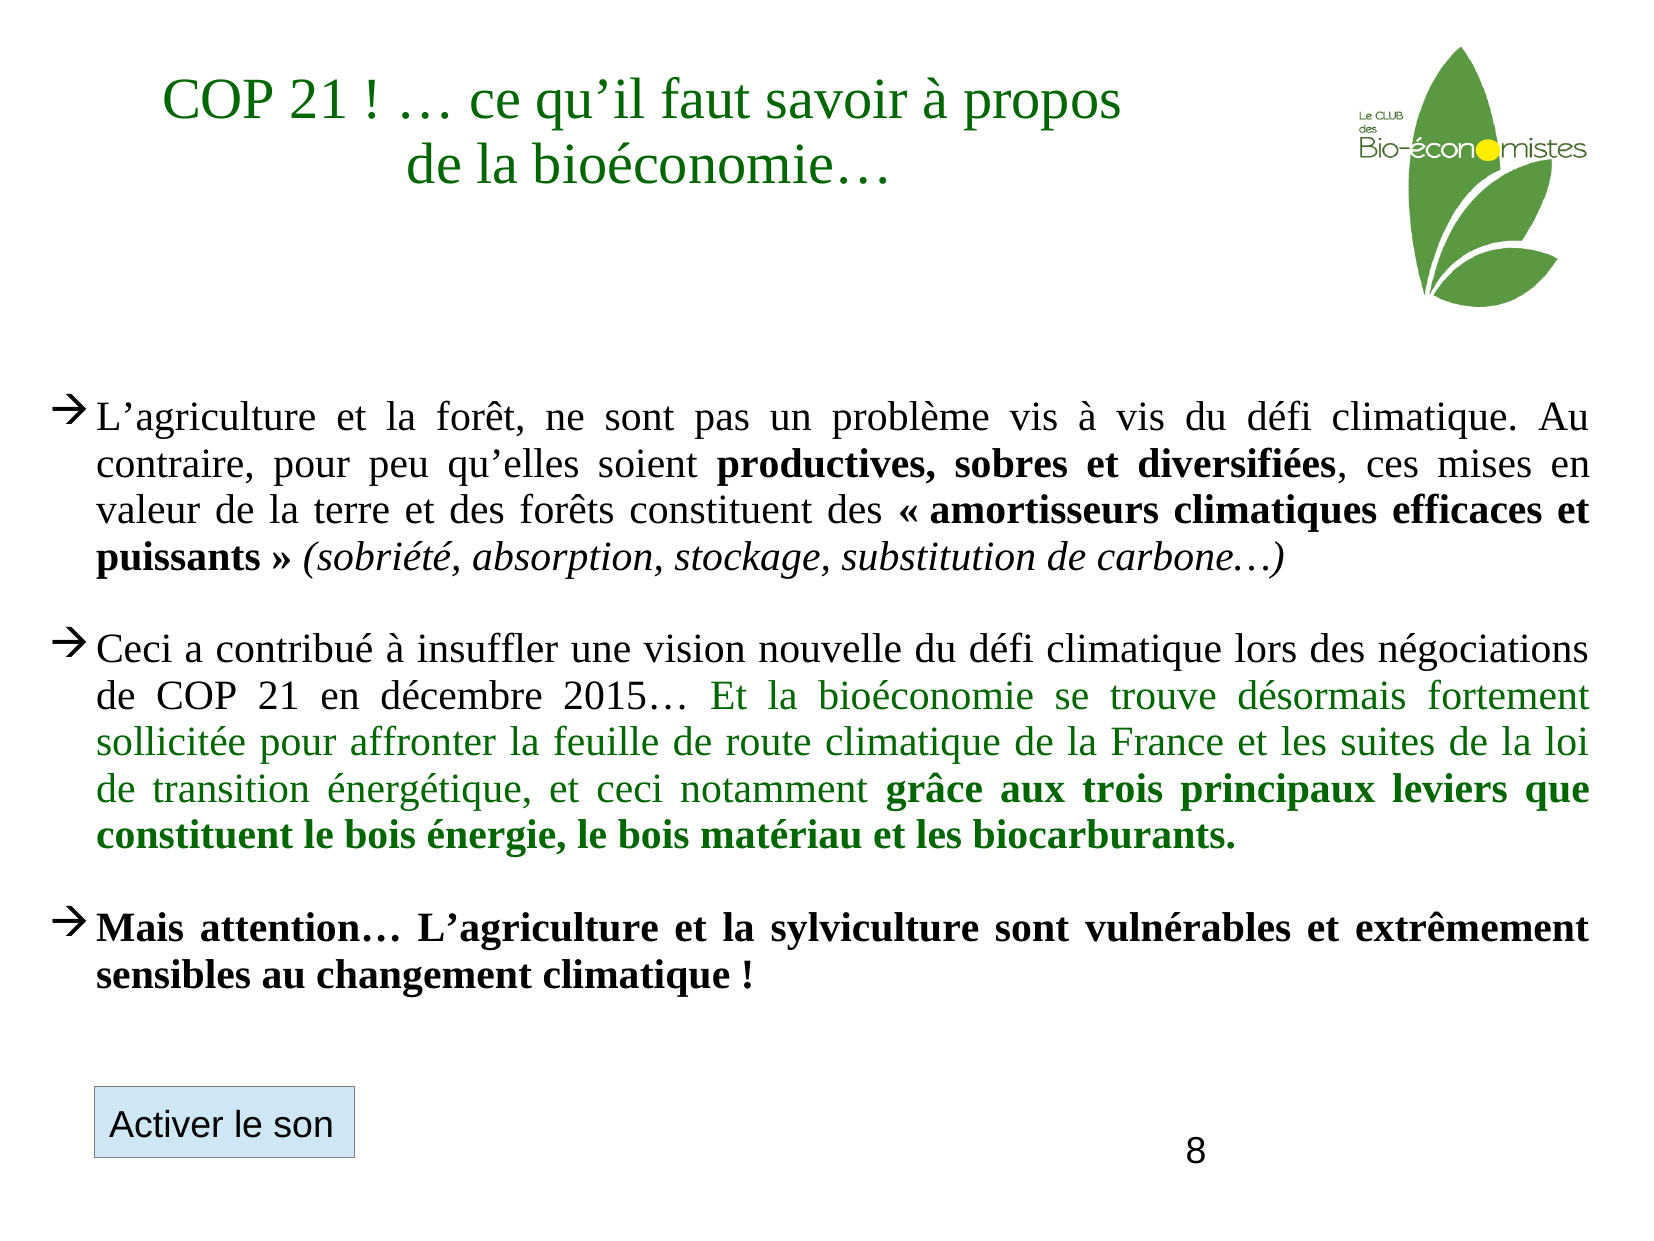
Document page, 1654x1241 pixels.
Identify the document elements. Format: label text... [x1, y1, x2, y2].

text_box Activer le son [94, 1086, 355, 1158]
text_box L’agriculture et la forêt, ne sont pas un problème vis à vis du défi climatique. Au contraire, pour peu qu’elles soient productives, sobres et diversifiées, ces mises en valeur de la terre et des forêts constituent des « amortisseurs climatiques efficaces et puissants » (sobriété, absorption, stockage, substitution de carbone…) Ceci a contribué à insuffler une vision nouvelle du défi climatique lors des négociations de COP 21 en décembre 2015… Et la bioéconomie se trouve désormais fortement sollicitée pour affronter la feuille de route climatique de la France et les suites de la loi de transition énergétique, et ceci notamment grâce aux trois principaux leviers que constituent le bois énergie, le bois matériau et les biocarburants. Mais attention… L’agriculture et la sylviculture sont vulnérables et extrêmement sensibles au changement climatique ! [34, 385, 1606, 1006]
text_box COP 21 ! … ce qu’il faut savoir à propos de la bioéconomie… [0, 64, 1300, 195]
picture [1358, 29, 1606, 325]
text_box <numéro> [1185, 1129, 1560, 1204]
